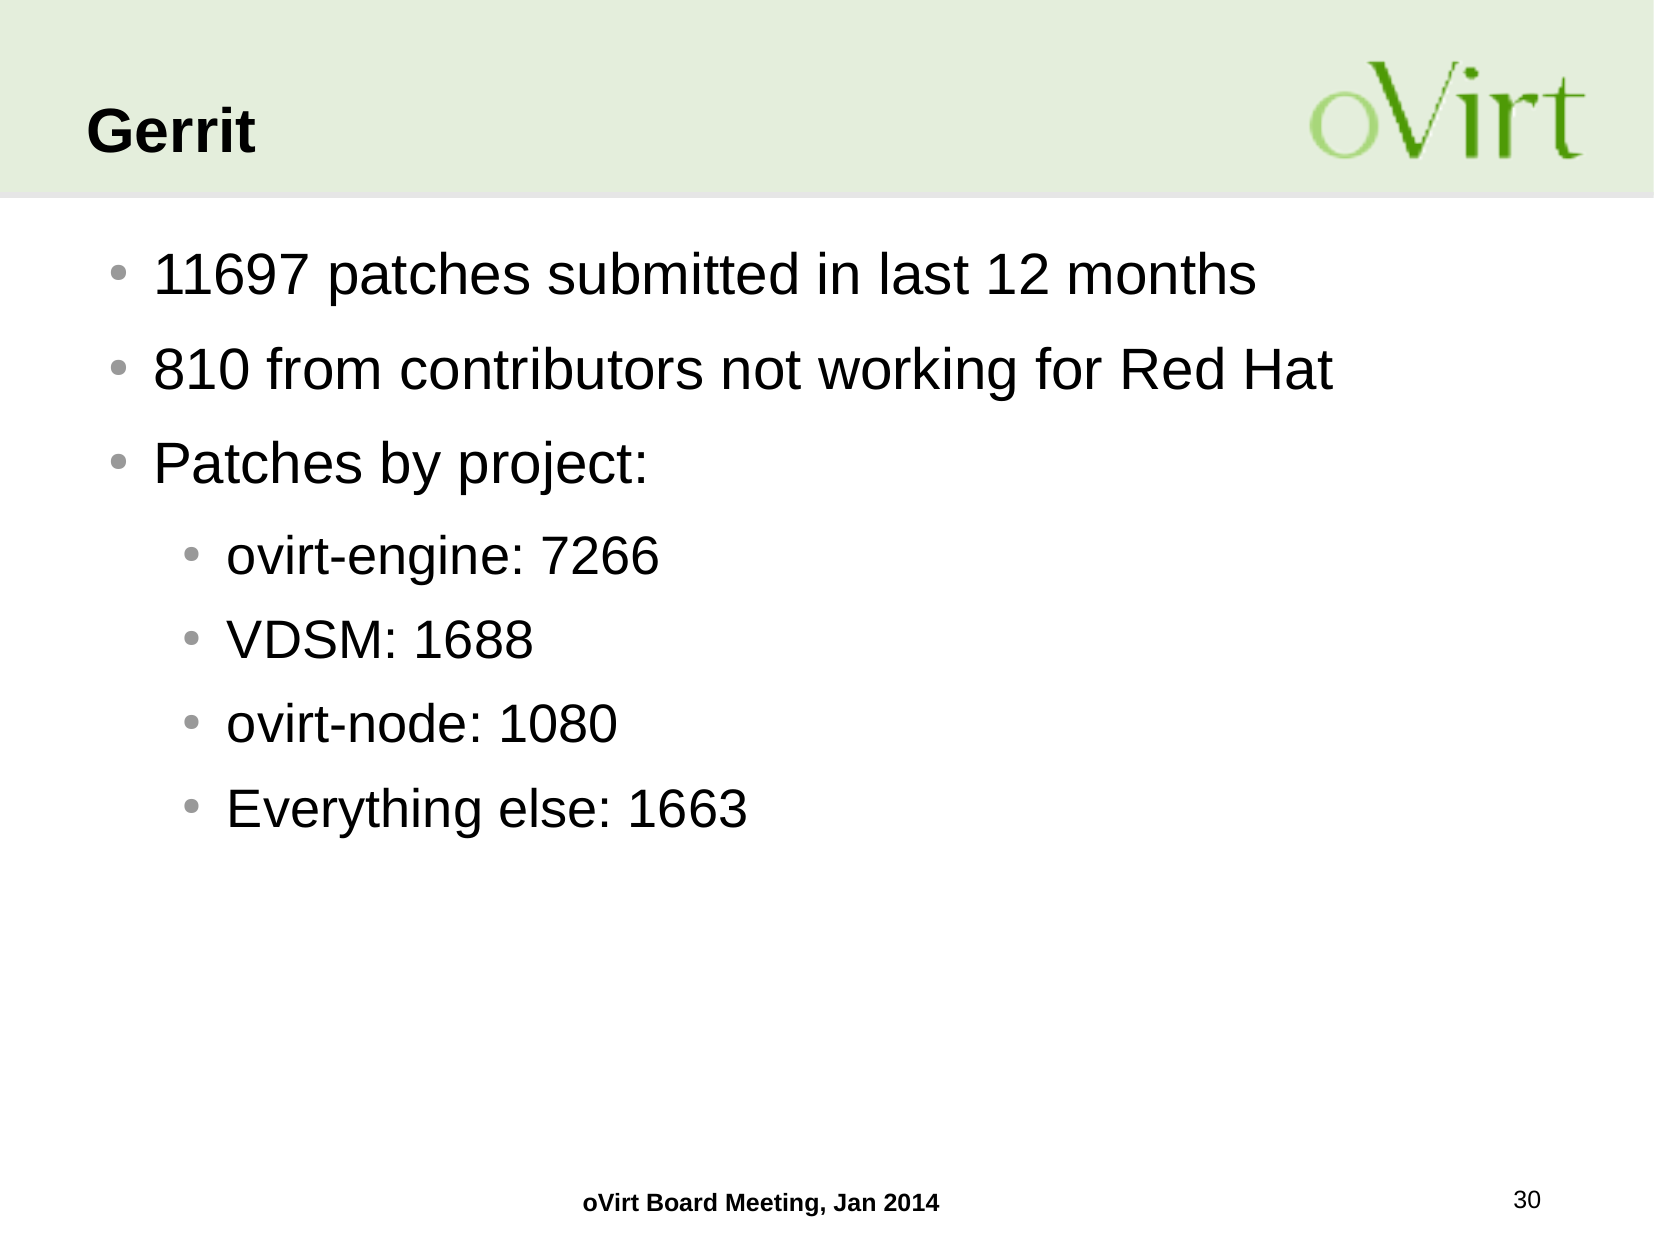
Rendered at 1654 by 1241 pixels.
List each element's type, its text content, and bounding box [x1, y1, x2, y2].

list 11697 patches submitted in last 12 months 810 from contributors not working for Red Hat Patches by project: ovirt-engine: 7266 VDSM: 1688 ovirt-node: 1080 Everything else: 1663 [93, 241, 1582, 932]
title Gerrit [86, 36, 1307, 225]
picture [1307, 36, 1613, 180]
